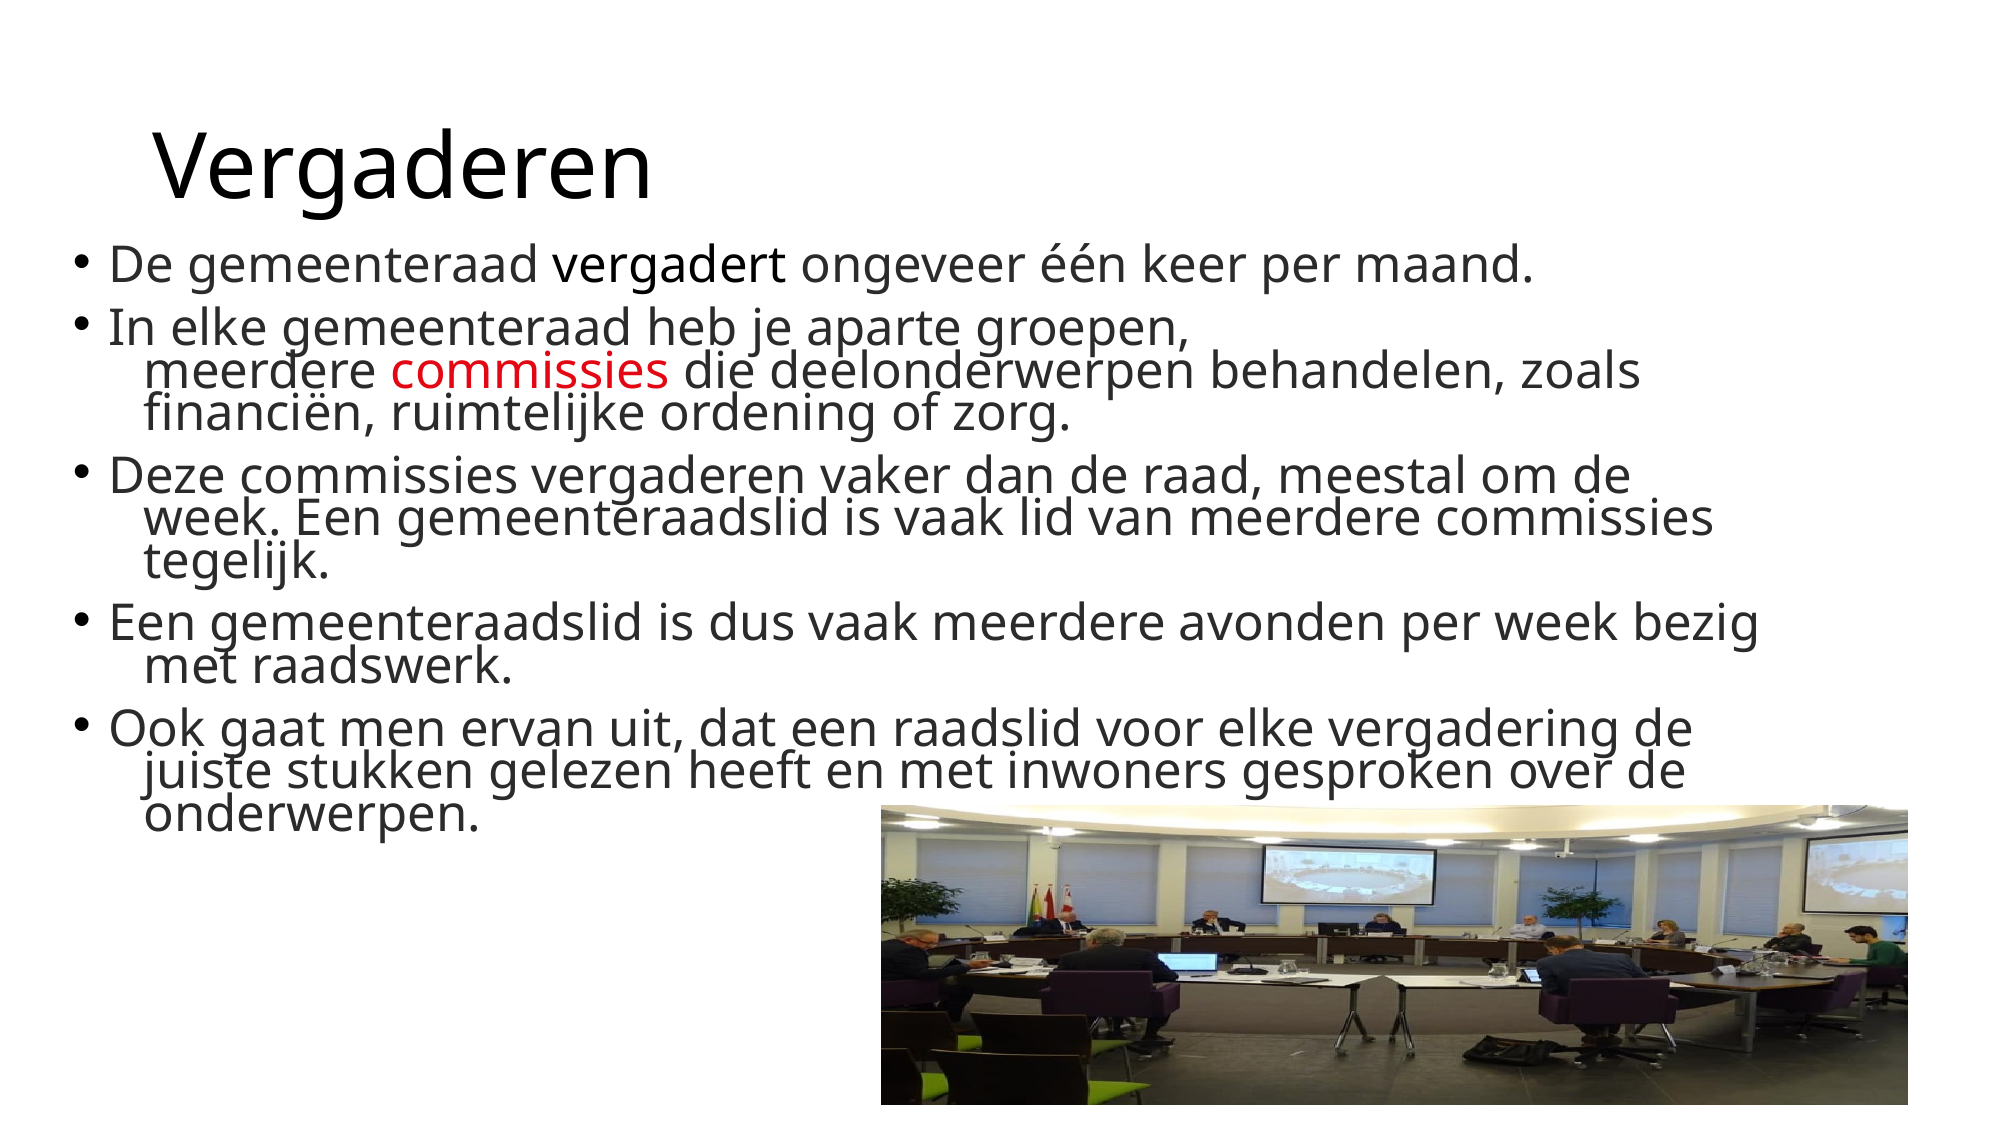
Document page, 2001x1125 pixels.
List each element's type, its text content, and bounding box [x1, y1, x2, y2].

picture [881, 805, 1908, 1105]
list De gemeenteraad vergadert ongeveer één keer per maand. In elke gemeenteraad heb je aparte groepen, meerdere commissies die deelonderwerpen behandelen, zoals financiën, ruimtelijke ordening of zorg. Deze commissies vergaderen vaker dan de raad, meestal om de week. Een gemeenteraadslid is vaak lid van meerdere commissies tegelijk. Een gemeenteraadslid is dus vaak meerdere avonden per week bezig met raadswerk. Ook gaat men ervan uit, dat een raadslid voor elke vergadering de juiste stukken gelezen heeft en met inwoners gesproken over de onderwerpen. [57, 241, 1783, 956]
title Vergaderen [137, 59, 1863, 278]
